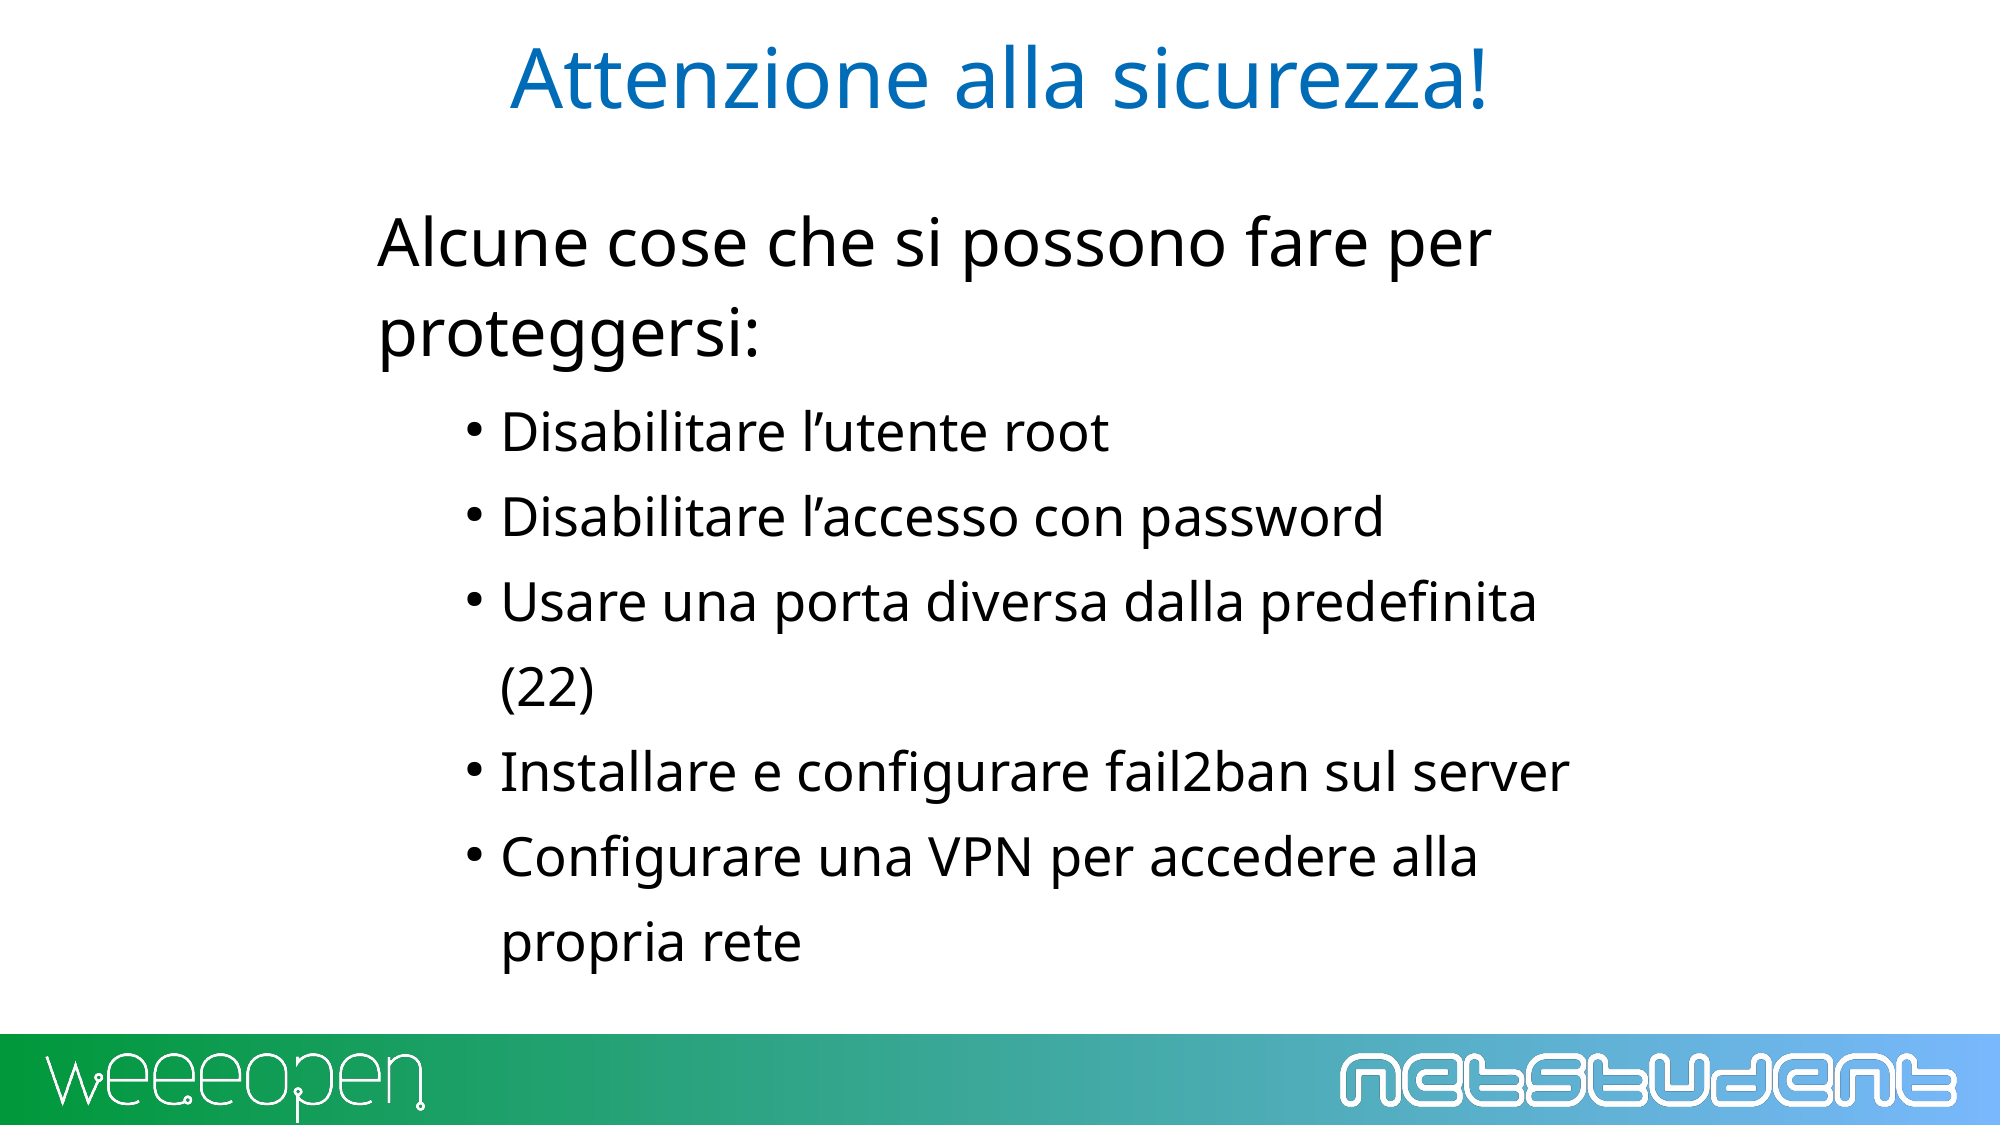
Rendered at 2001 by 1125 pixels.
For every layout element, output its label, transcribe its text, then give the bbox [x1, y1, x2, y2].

picture [1340, 1053, 1957, 1107]
text_box Disabilitare l’utente root Disabilitare l’accesso con password Usare una porta diversa dalla predefinita (22) Installare e configurare fail2ban sul server Configurare una VPN per accedere alla propria rete [450, 375, 1613, 754]
picture [45, 1053, 425, 1123]
text_box Alcune cose che si possono fare per proteggersi: [363, 187, 1676, 281]
title Attenzione alla sicurezza! [43, 29, 1959, 136]
